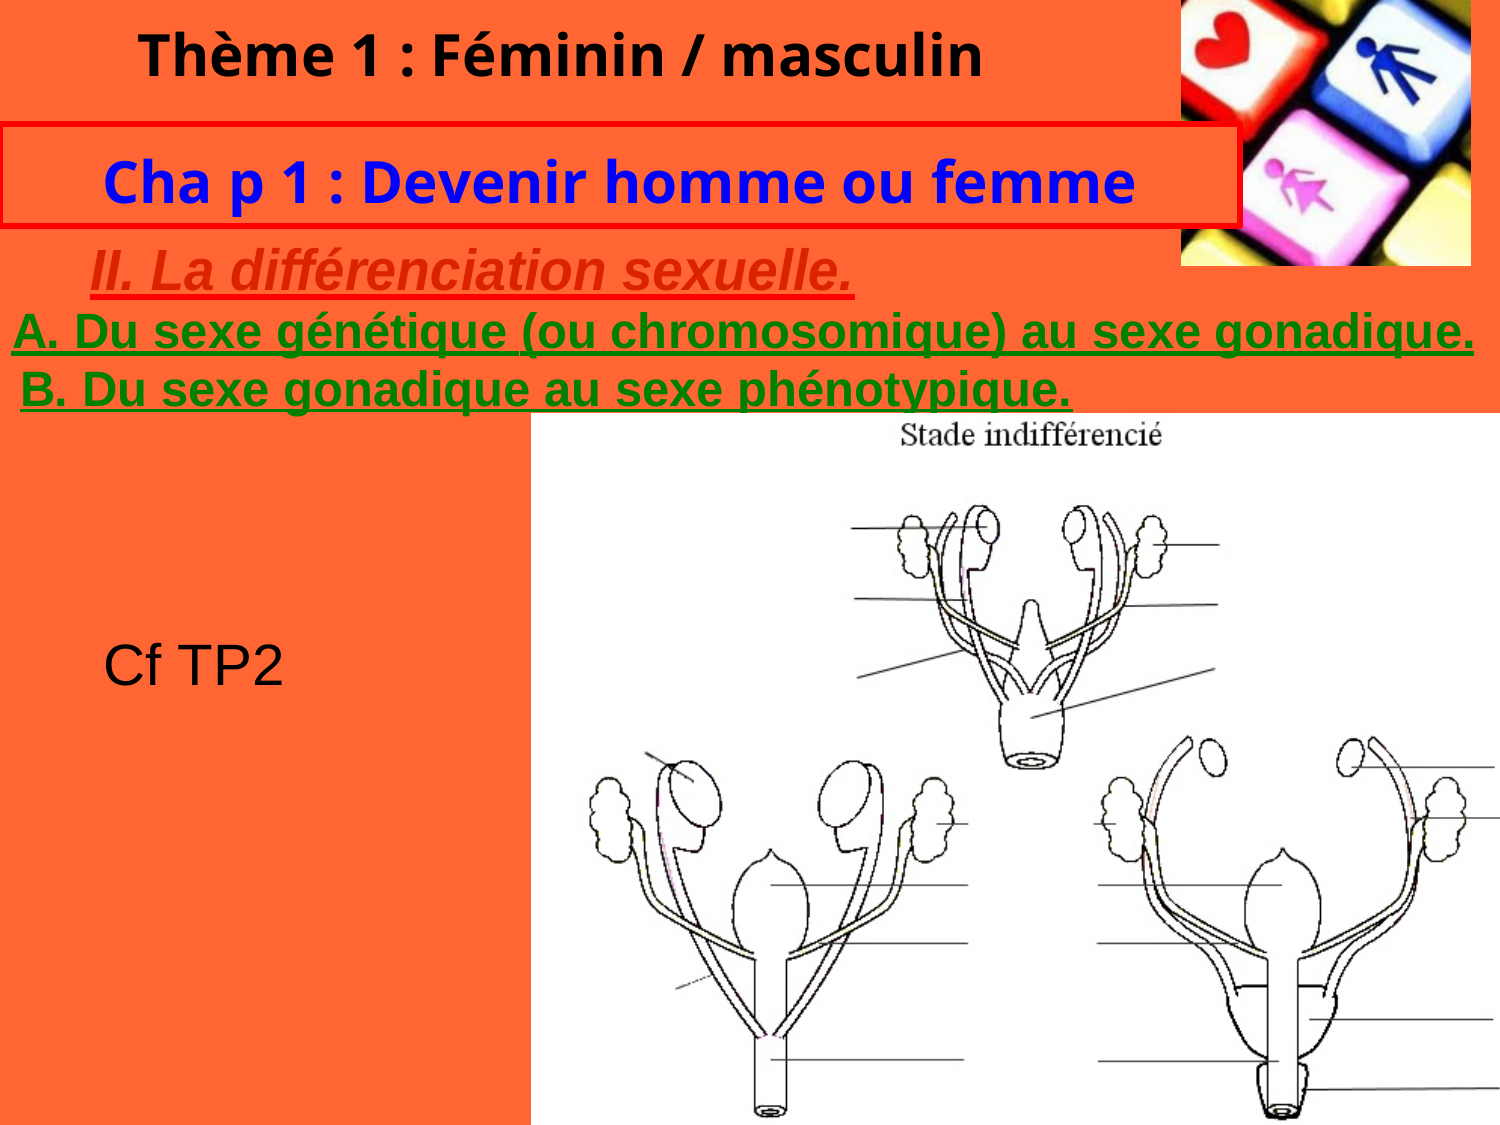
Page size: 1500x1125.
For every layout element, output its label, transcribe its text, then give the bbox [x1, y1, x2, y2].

text_box Cha p 1 : Devenir homme ou femme [0, 124, 1241, 226]
picture [531, 413, 1500, 1125]
text_box Thème 1 : Féminin / masculin [0, 0, 1122, 96]
text_box Cf TP2 [88, 620, 473, 705]
chart [0, 236, 1488, 473]
picture [1181, 0, 1471, 266]
